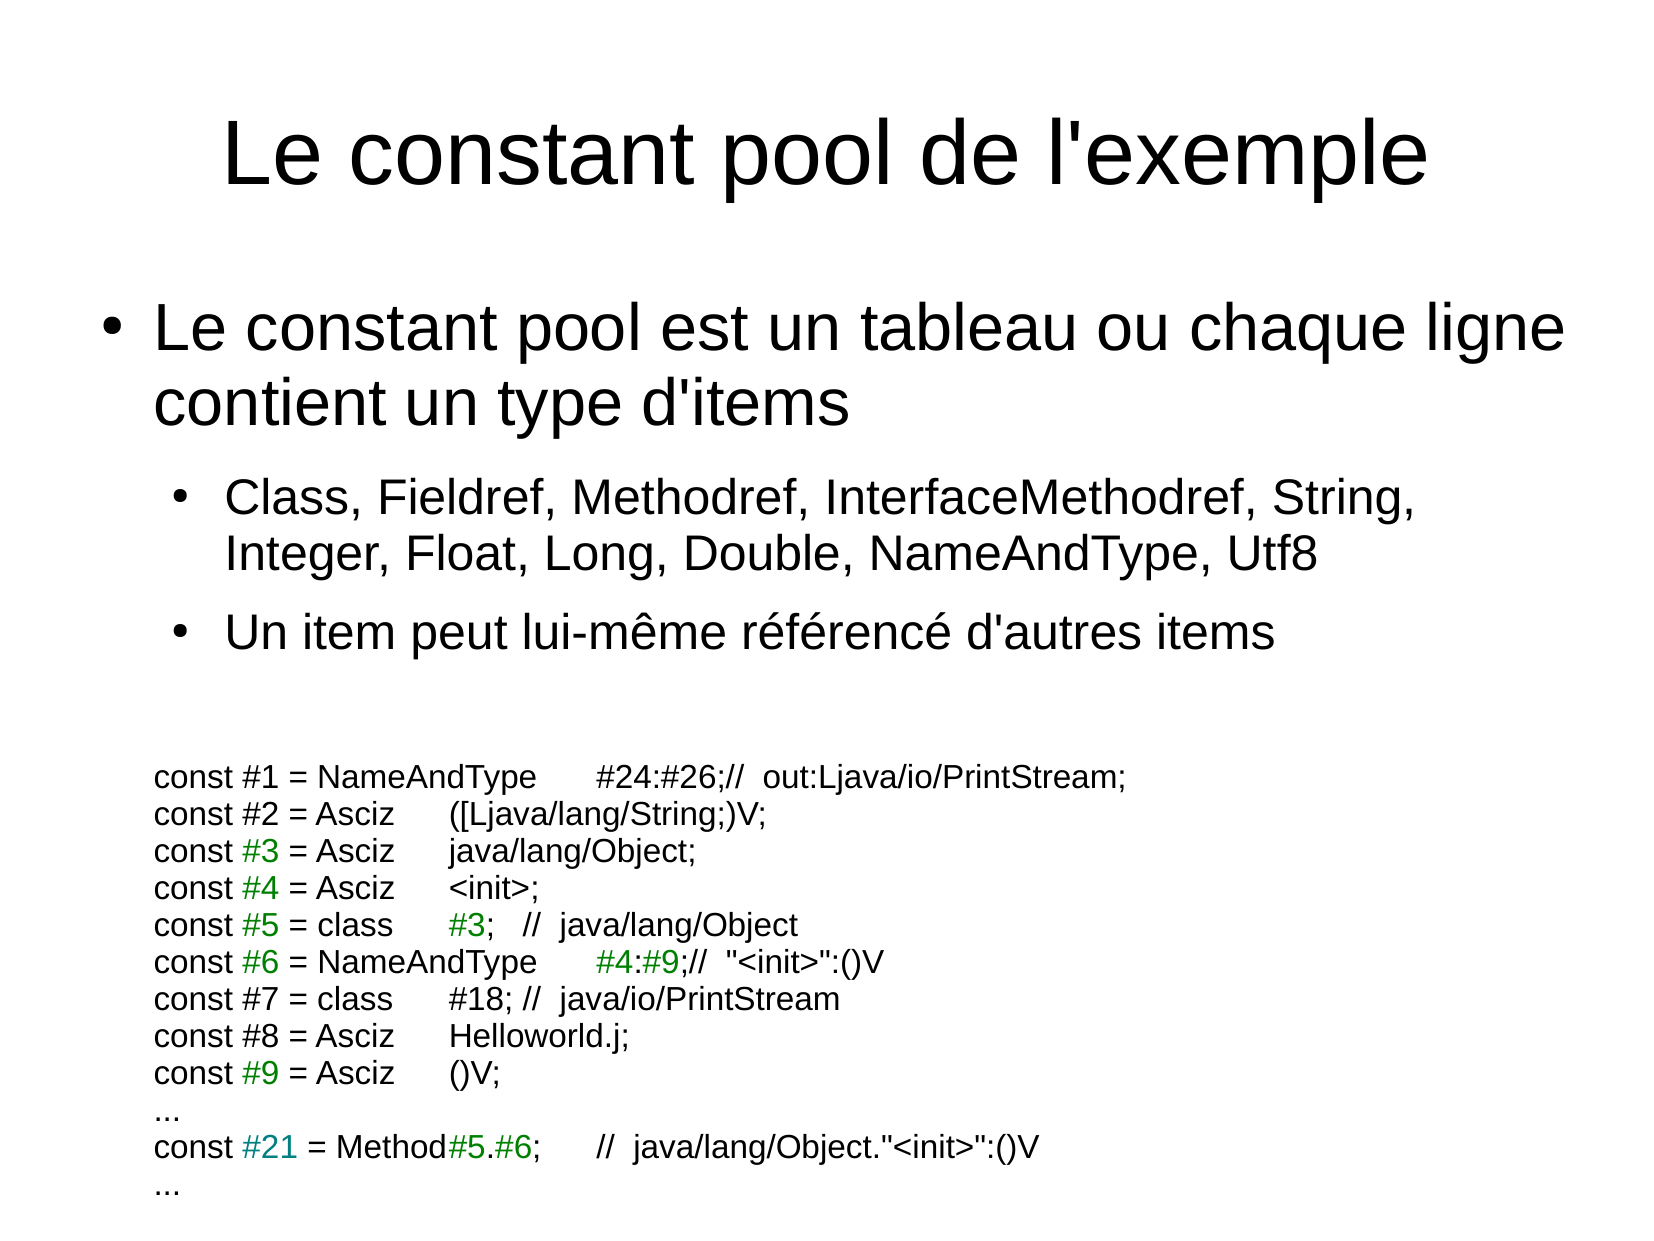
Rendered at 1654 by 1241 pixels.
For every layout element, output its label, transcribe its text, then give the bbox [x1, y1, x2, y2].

list Le constant pool est un tableau ou chaque ligne contient un type d'items Class, Fieldref, Methodref, InterfaceMethodref, String, Integer, Float, Long, Double, NameAndType, Utf8 Un item peut lui-même référencé d'autres items const #1 = NameAndType #24:#26;// out:Ljava/io/PrintStream; const #2 = Asciz ([Ljava/lang/String;)V; const #3 = Asciz java/lang/Object; const #4 = Asciz <init>; const #5 = class #3; // java/lang/Object const #6 = NameAndType #4:#9;// "<init>":()V const #7 = class #18; // java/io/PrintStream const #8 = Asciz Helloworld.j; const #9 = Asciz ()V; ... const #21 = Method #5.#6; // java/lang/Object."<init>":()V ... [82, 290, 1571, 1203]
title Le constant pool de l'exemple [82, 56, 1571, 250]
